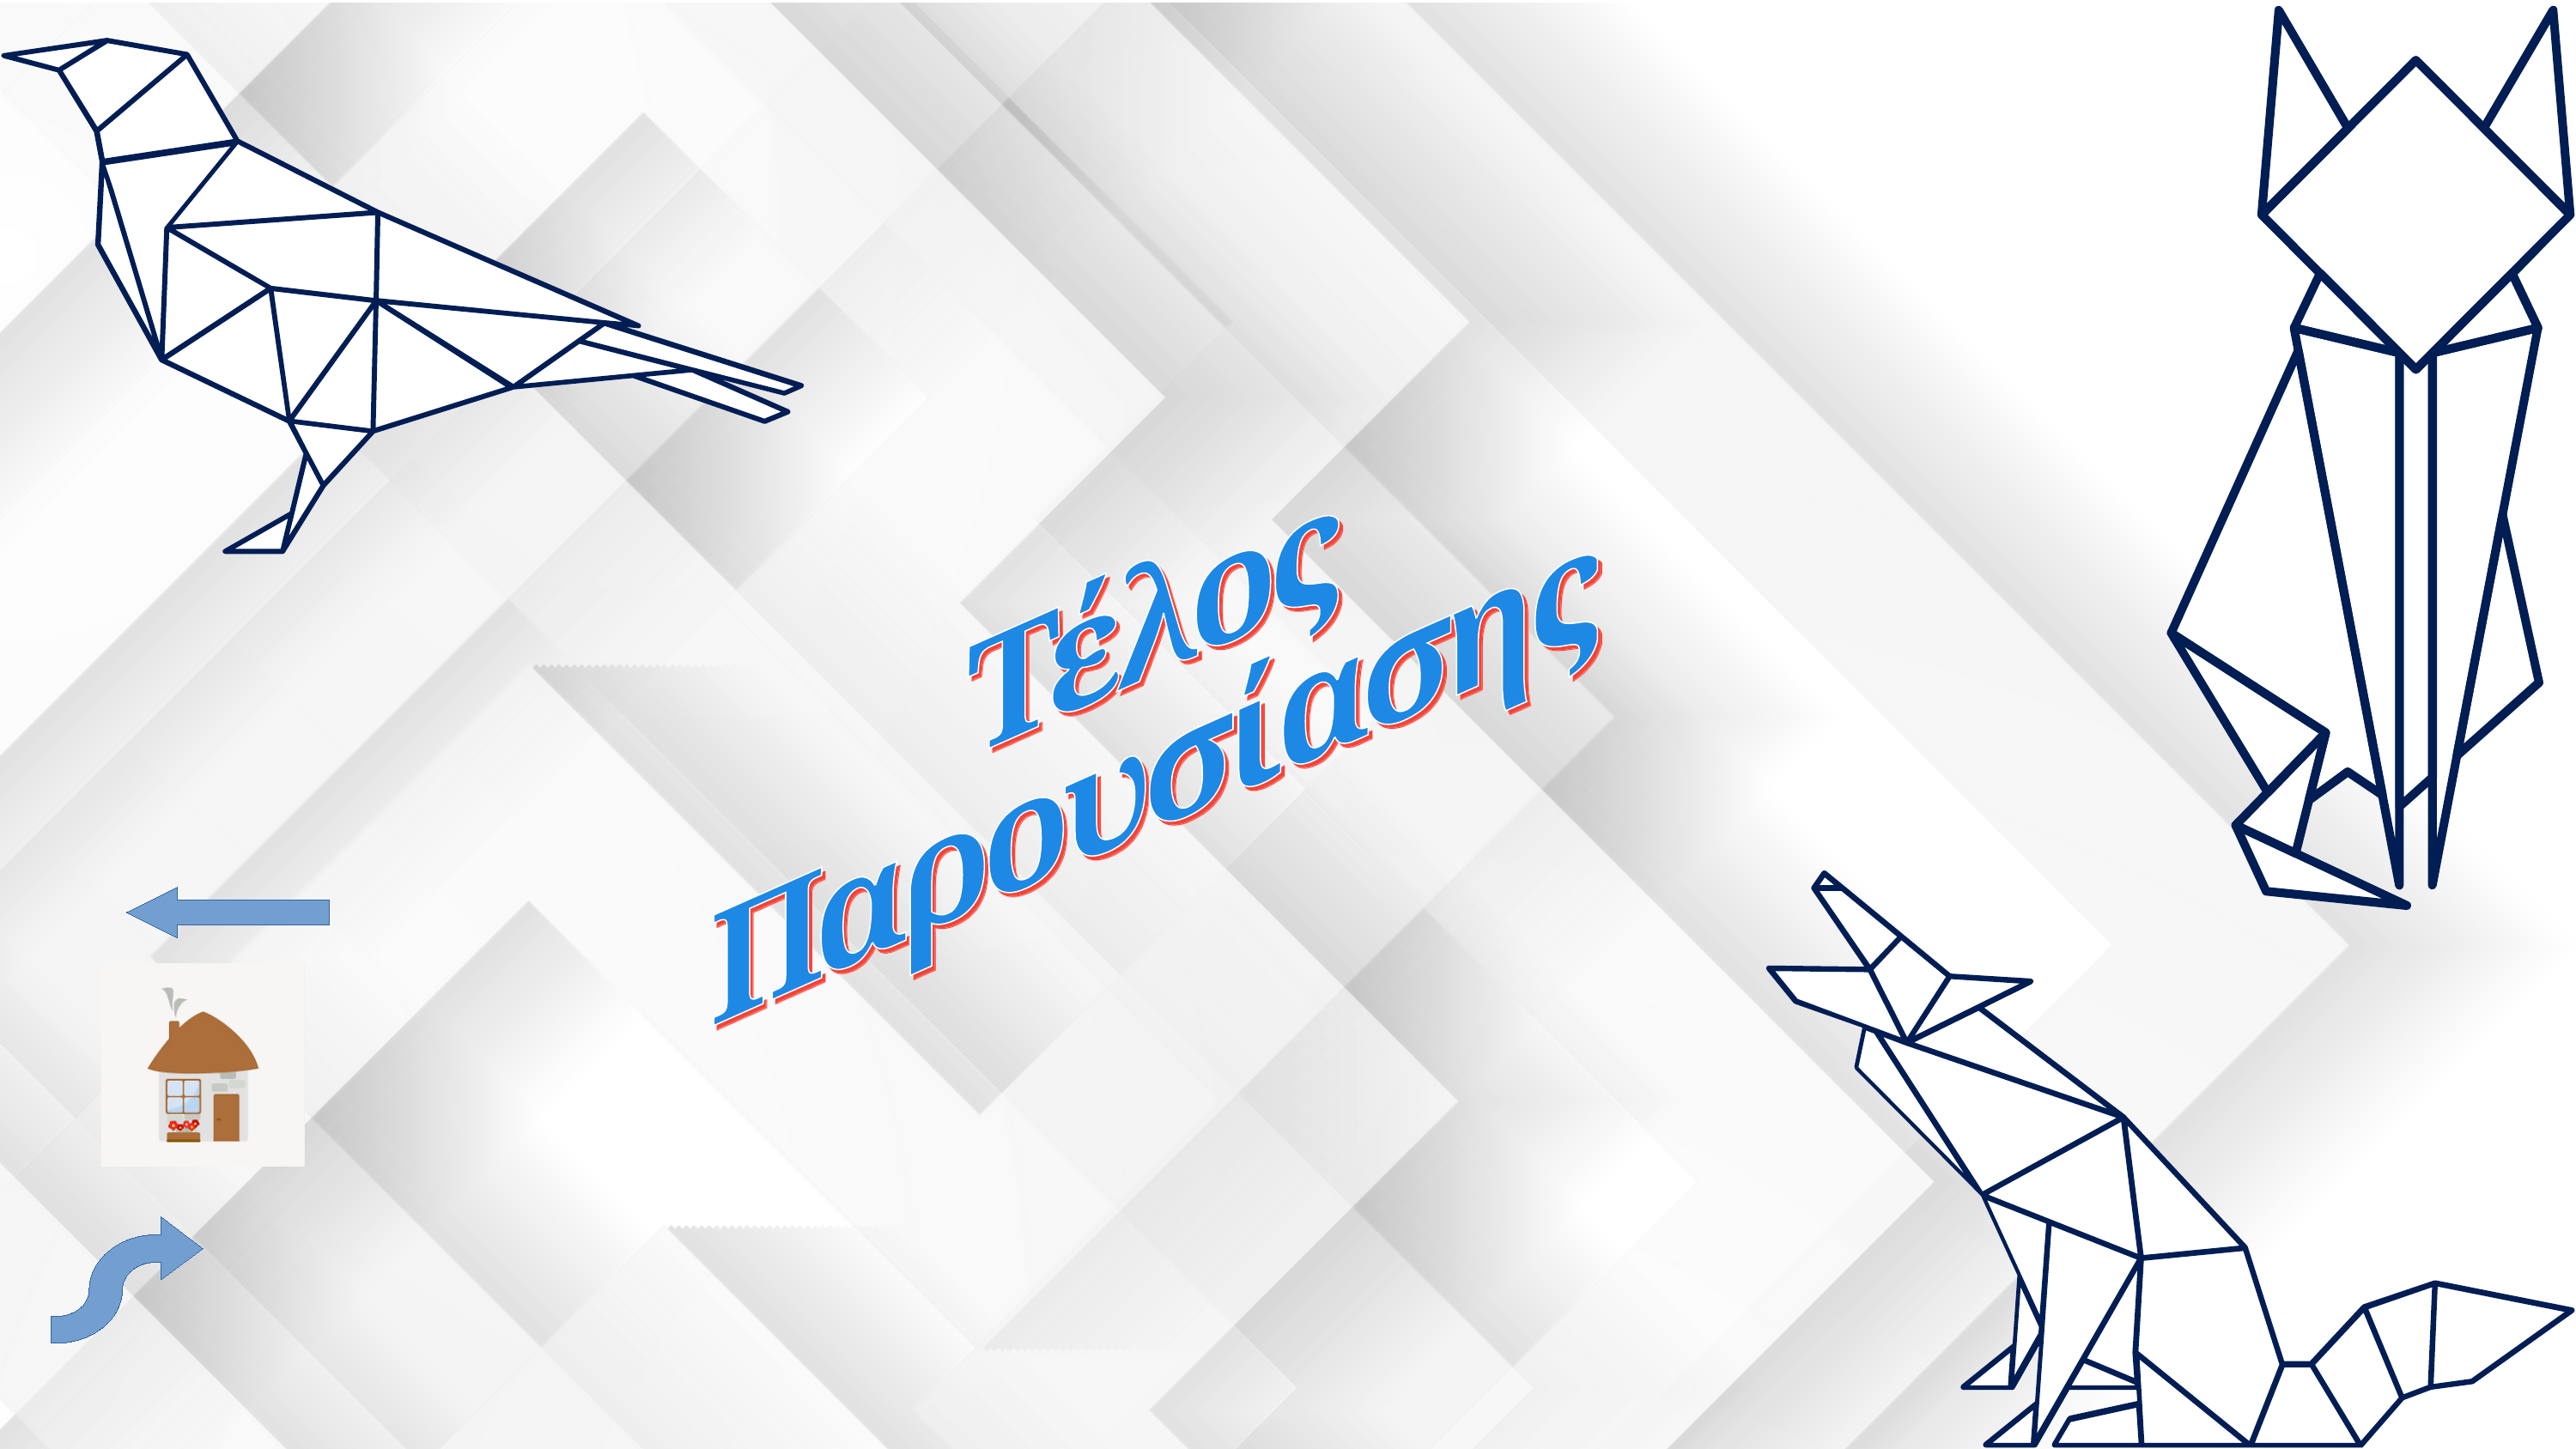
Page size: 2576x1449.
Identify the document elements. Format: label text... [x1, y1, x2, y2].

text_box Τέλος Παρουσίασης [1116, 560, 1198, 692]
text_box Τέλος Παρουσίασης [988, 797, 1064, 893]
text_box Τέλος Παρουσίασης [714, 867, 822, 1026]
text_box [0, 3, 2576, 1449]
text_box Τέλος Παρουσίασης [1534, 555, 1598, 678]
text_box Τέλος Παρουσίασης [821, 861, 907, 970]
text_box Τέλος Παρουσίασης [1078, 573, 1106, 615]
text_box Τέλος Παρουσίασης [1052, 615, 1119, 712]
text_box Τέλος Παρουσίασης [1238, 700, 1281, 787]
picture [101, 963, 305, 1167]
text_box Τέλος Παρουσίασης [910, 834, 985, 976]
text_box Τέλος Παρουσίασης [1452, 588, 1528, 711]
text_box Τέλος Παρουσίασης [1367, 615, 1451, 724]
text_box Τέλος Παρουσίασης [968, 607, 1060, 749]
text_box Τέλος Παρουσίασης [1275, 515, 1340, 639]
text_box Τέλος Παρουσίασης [1283, 656, 1369, 765]
text_box Τέλος Παρουσίασης [1243, 654, 1271, 697]
text_box Τέλος Παρουσίασης [1149, 712, 1233, 822]
text_box Τέλος Παρουσίασης [1065, 755, 1145, 857]
text_box Τέλος Παρουσίασης [1196, 550, 1271, 646]
